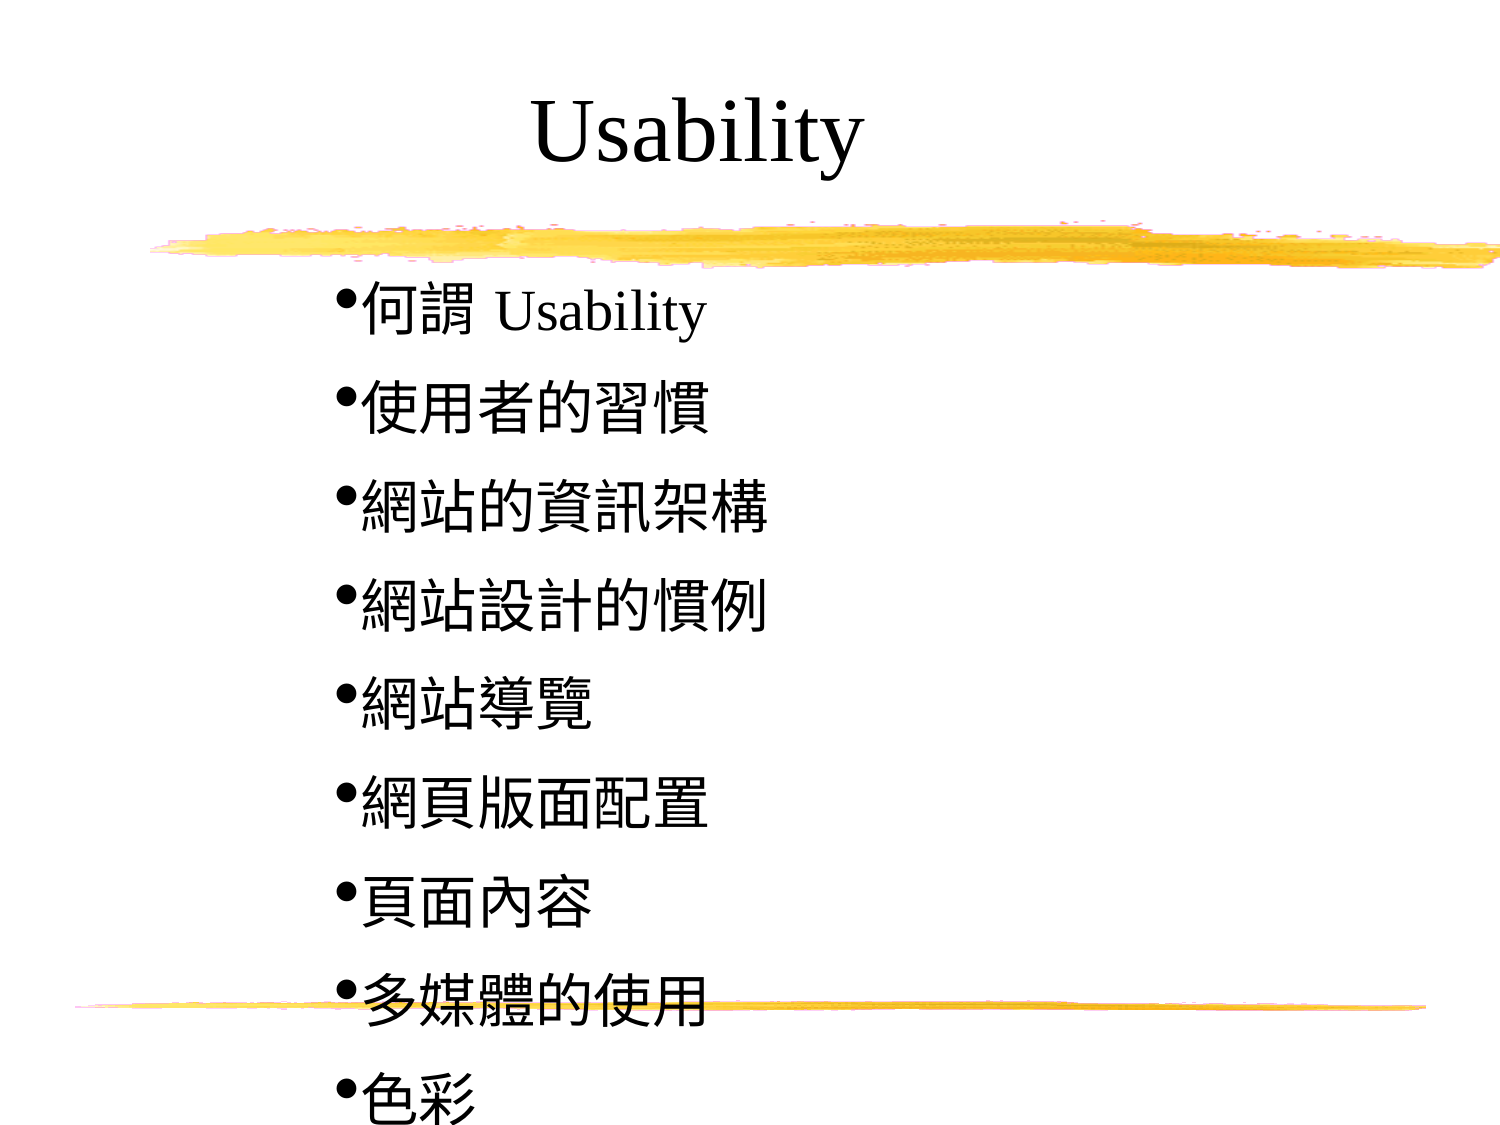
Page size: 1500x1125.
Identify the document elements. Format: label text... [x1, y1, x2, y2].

picture [150, 215, 1500, 279]
picture [560, 1008, 584, 1013]
picture [618, 1008, 627, 1013]
picture [684, 1009, 699, 1013]
title Usability [66, 30, 1342, 231]
picture [664, 1009, 679, 1013]
picture [510, 1008, 526, 1012]
picture [405, 1008, 429, 1013]
picture [544, 1008, 556, 1013]
picture [607, 1008, 617, 1013]
picture [434, 1008, 455, 1013]
picture [392, 1008, 403, 1013]
picture [75, 999, 390, 1013]
list 何謂Usability 使用者的習慣 網站的資訊架構 網站設計的慣例 網站導覽 網頁版面配置 頁面內容 多媒體的使用 色彩 [336, 263, 1211, 1008]
picture [530, 1008, 540, 1013]
picture [588, 1008, 603, 1013]
picture [459, 1008, 483, 1013]
picture [487, 1008, 496, 1013]
picture [630, 1008, 660, 1013]
picture [704, 999, 1426, 1013]
